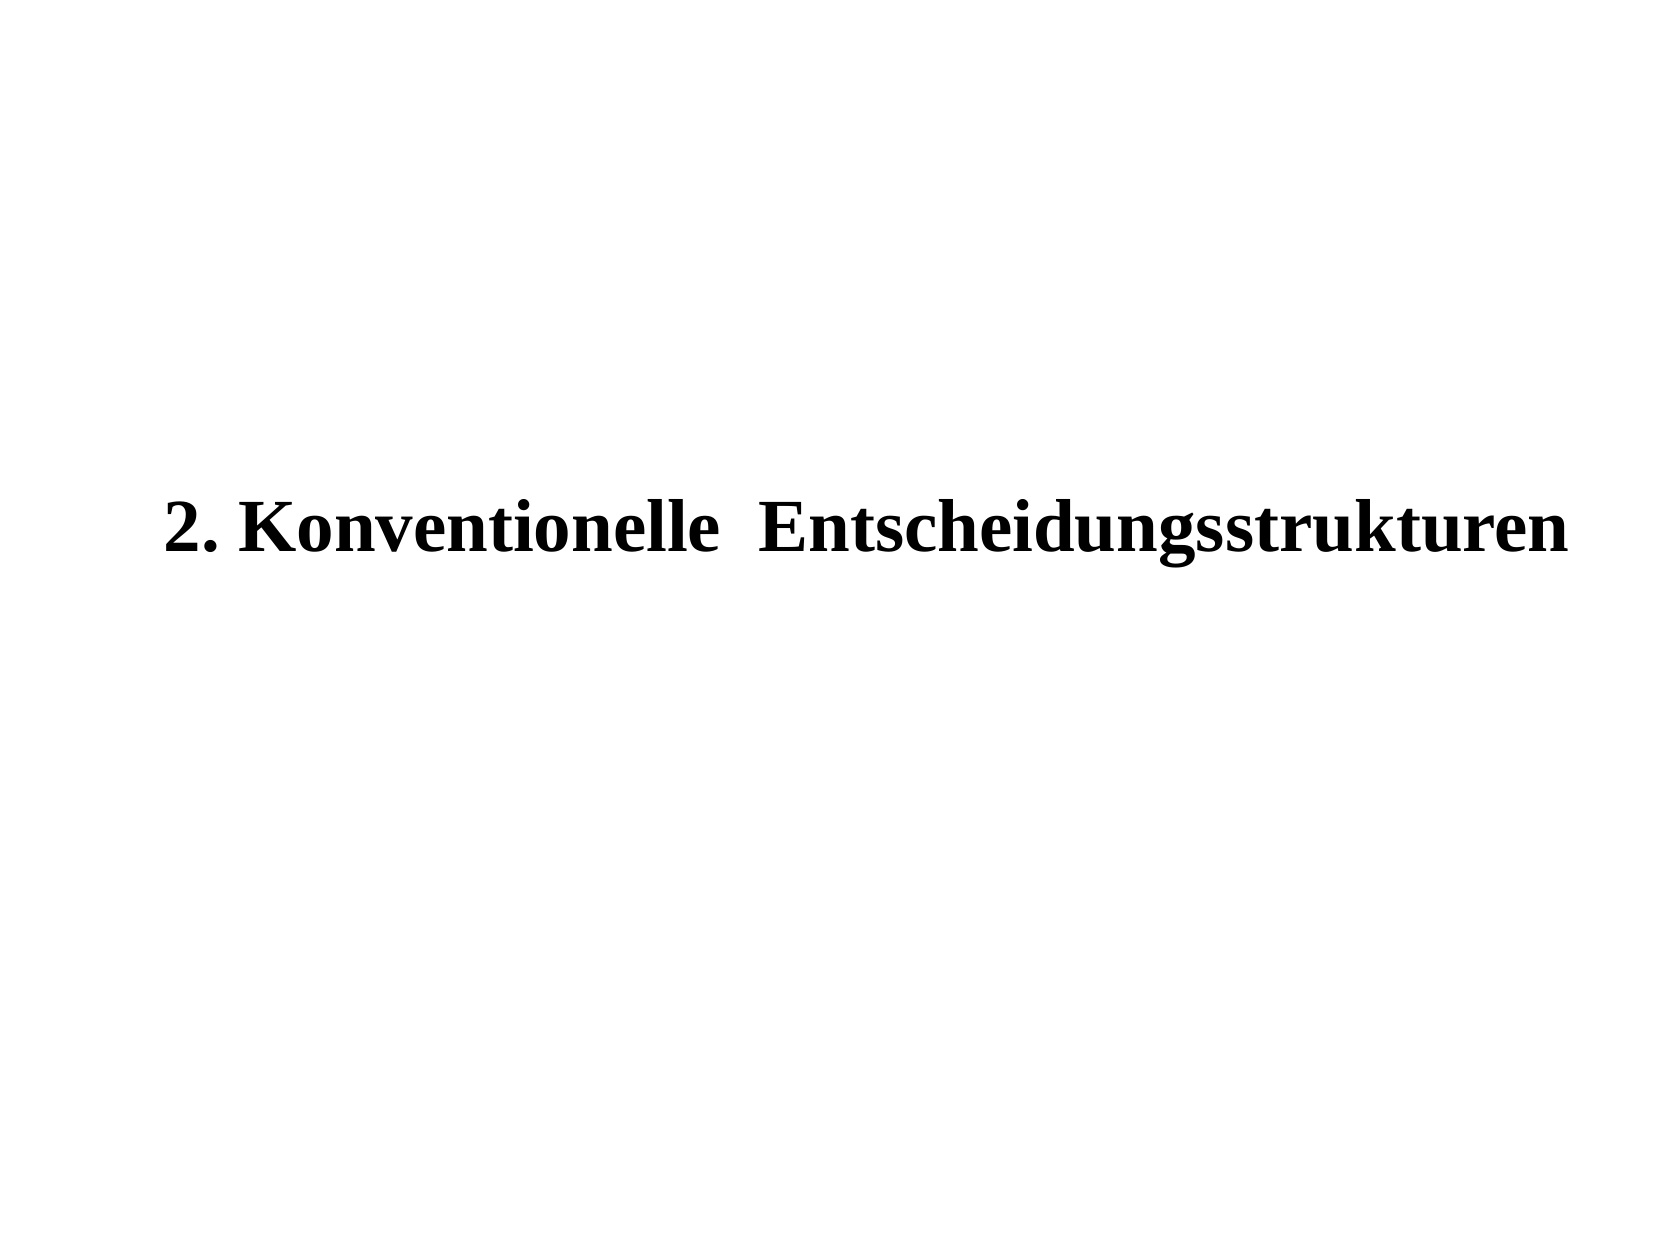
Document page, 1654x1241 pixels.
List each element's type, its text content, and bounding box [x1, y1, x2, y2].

text_box 2. Konventionelle Entscheidungsstrukturen [129, 477, 1590, 576]
